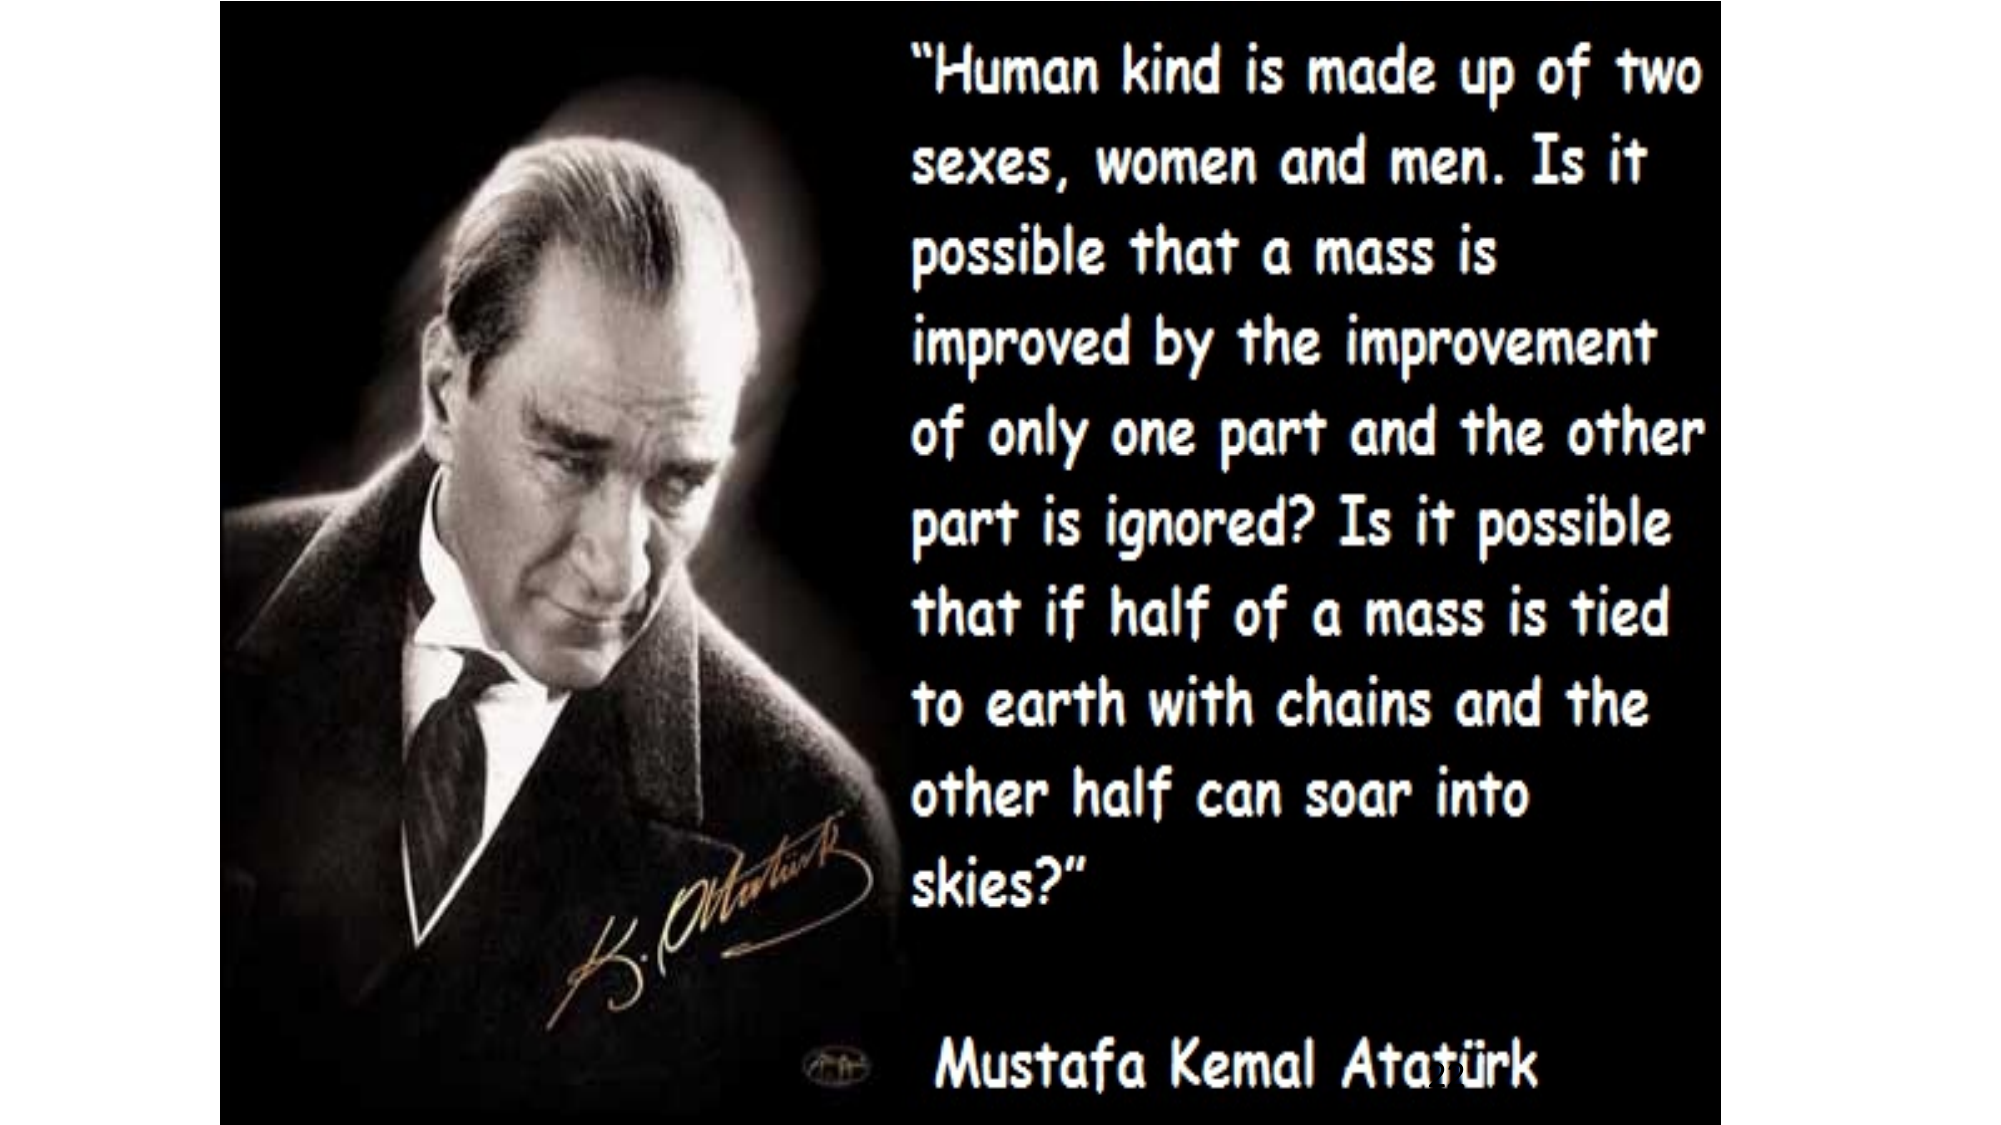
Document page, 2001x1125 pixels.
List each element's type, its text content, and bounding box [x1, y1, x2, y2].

slide_number <number> [1412, 1042, 1863, 1103]
picture [220, 1, 1721, 1125]
